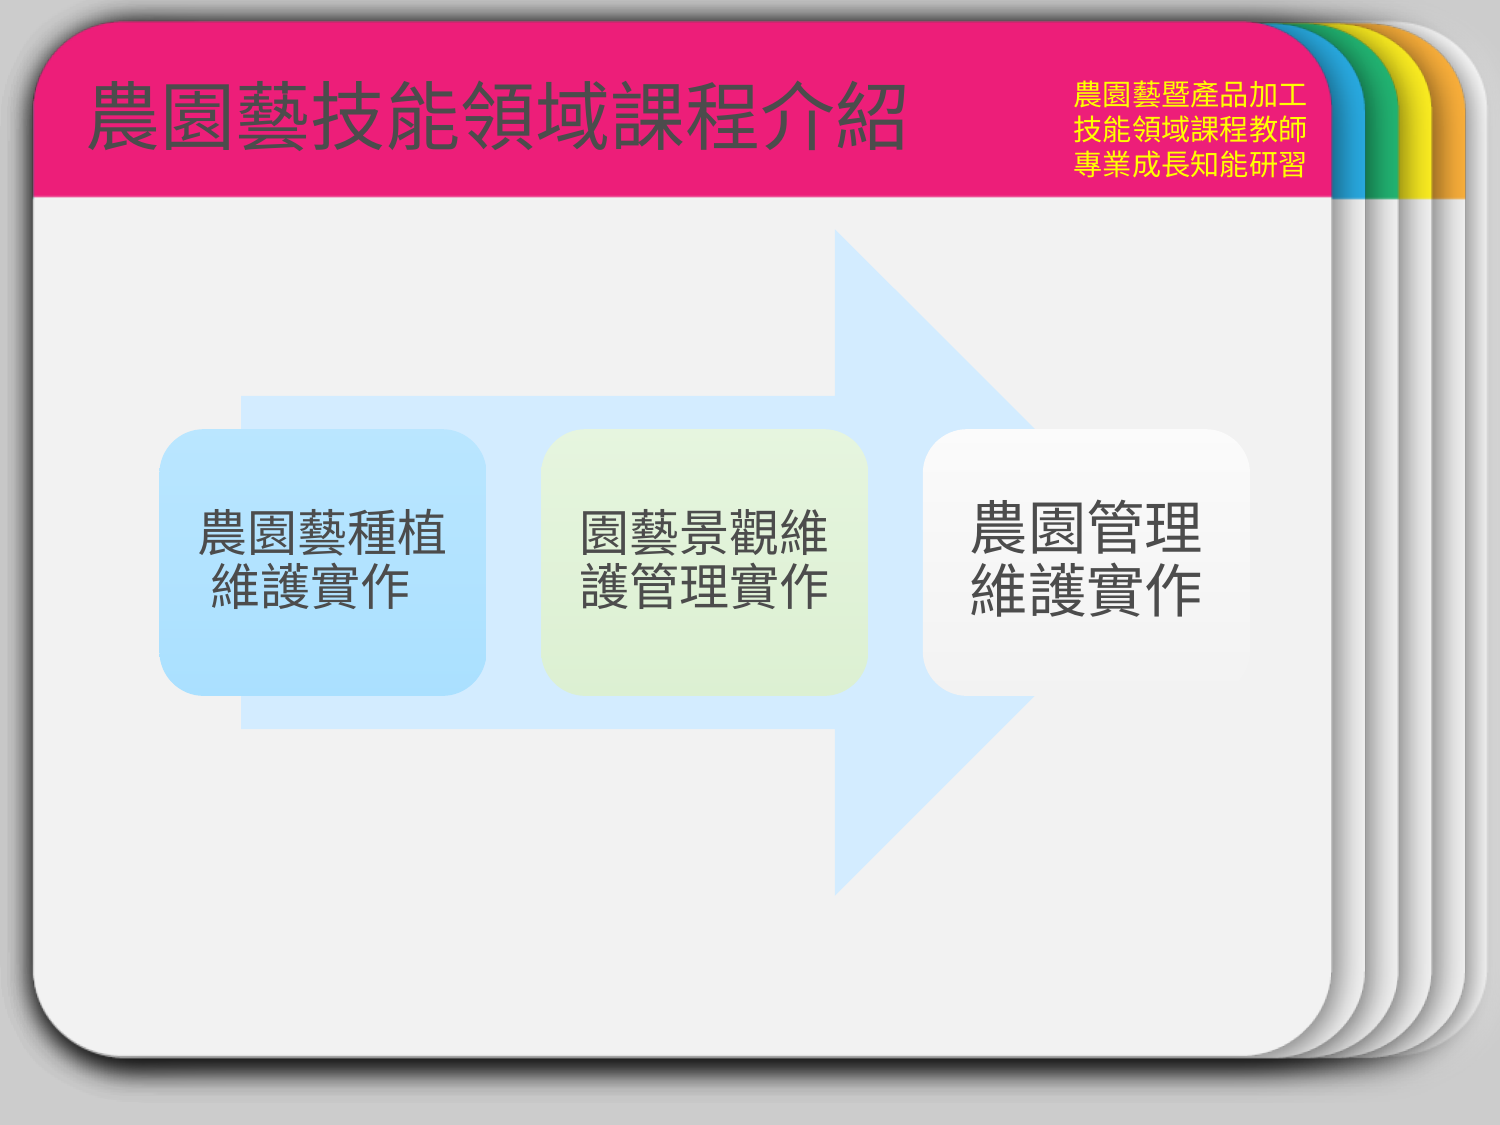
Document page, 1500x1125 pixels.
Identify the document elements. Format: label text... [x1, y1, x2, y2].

text_box [241, 229, 1035, 896]
text_box 農園藝種植維護實作 [159, 429, 487, 696]
text_box 農園藝技能領域課程介紹 [70, 62, 1010, 169]
text_box 農園管理維護實作 [922, 429, 1251, 696]
picture [0, 0, 1500, 1125]
text_box 農園藝暨產品加工技能領域課程教師專業成長知能研習 [1058, 68, 1344, 190]
text_box 園藝景觀維護管理實作 [541, 429, 869, 696]
